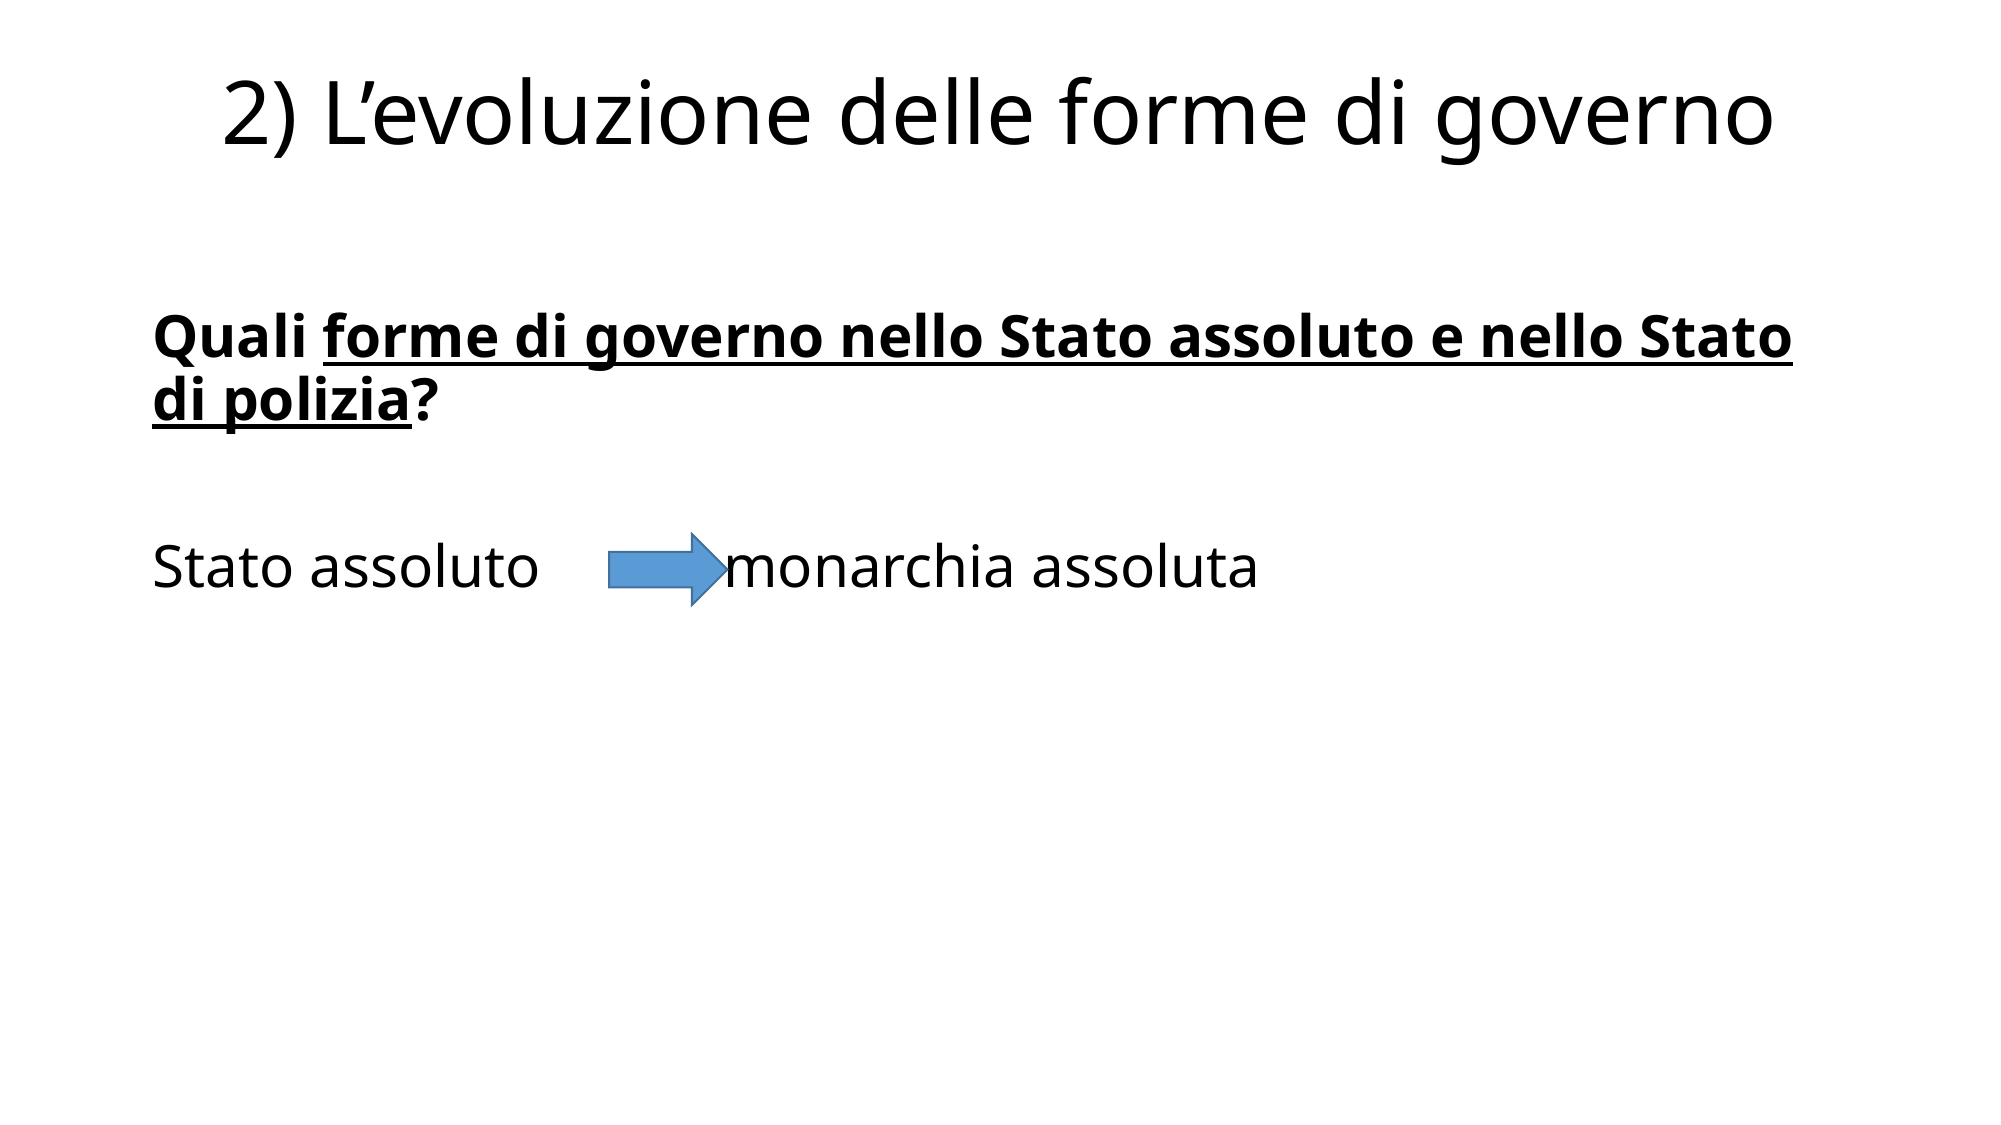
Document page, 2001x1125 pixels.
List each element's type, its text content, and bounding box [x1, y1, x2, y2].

list Quali forme di governo nello Stato assoluto e nello Stato di polizia? Stato assoluto monarchia assoluta [137, 299, 1863, 1014]
text_box [609, 534, 728, 606]
title 2) L’evoluzione delle forme di governo [137, 59, 1863, 278]
